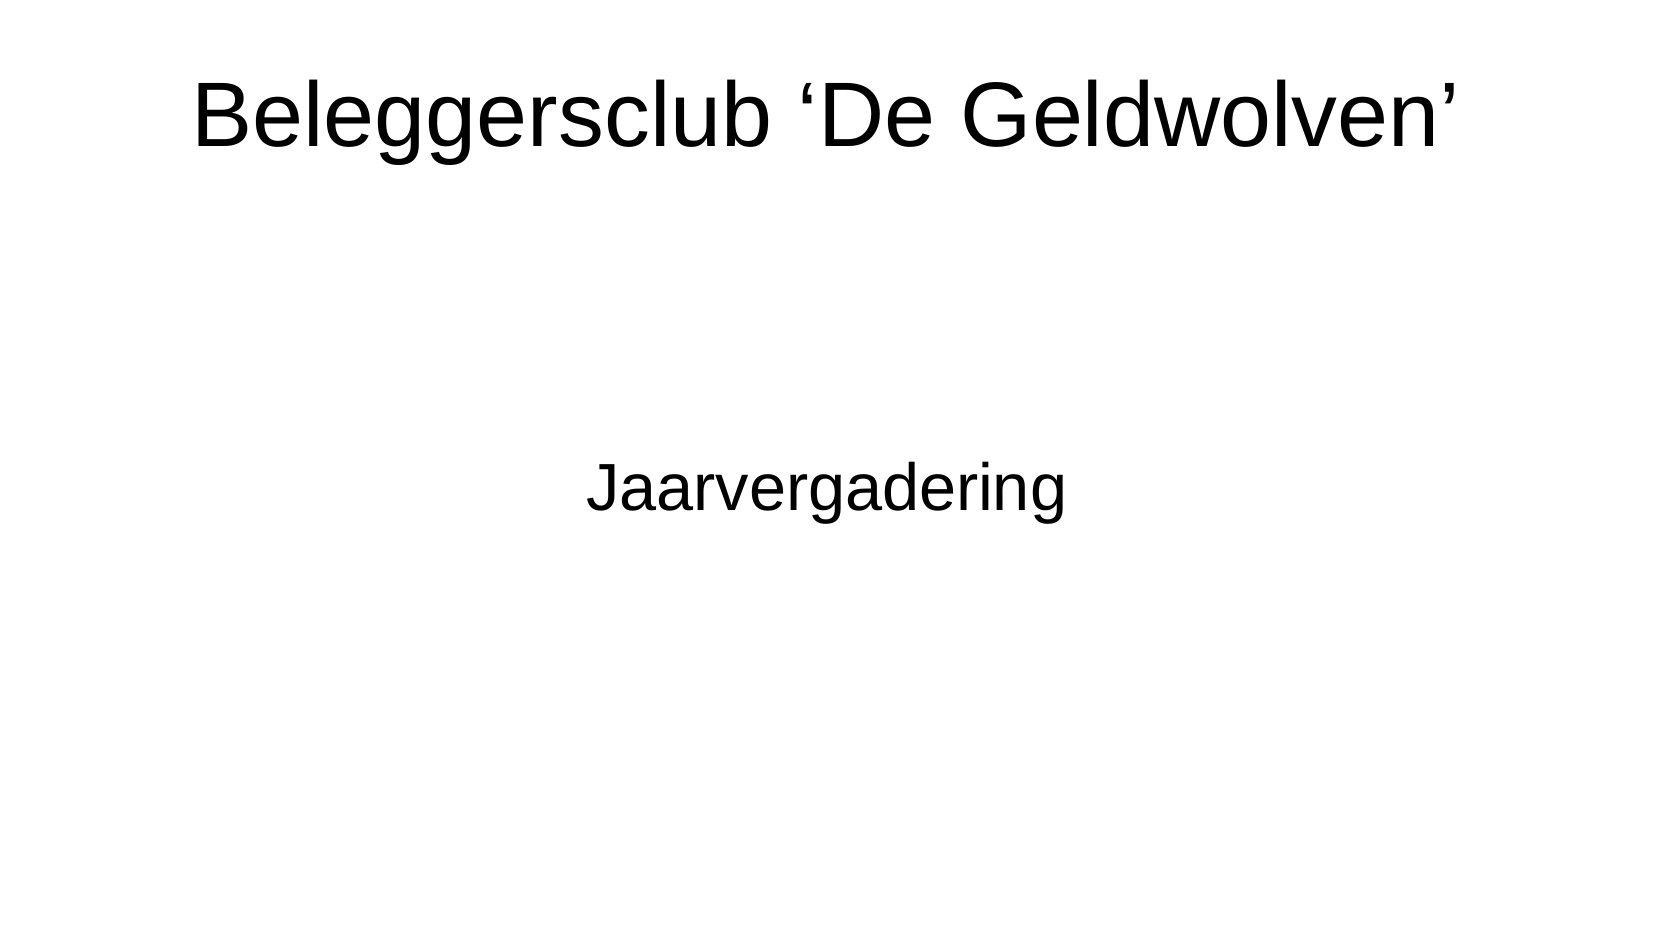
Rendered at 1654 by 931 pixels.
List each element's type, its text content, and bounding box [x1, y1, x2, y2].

title Beleggersclub ‘De Geldwolven’ [82, 37, 1571, 193]
subtitle Jaarvergadering [82, 217, 1571, 758]
